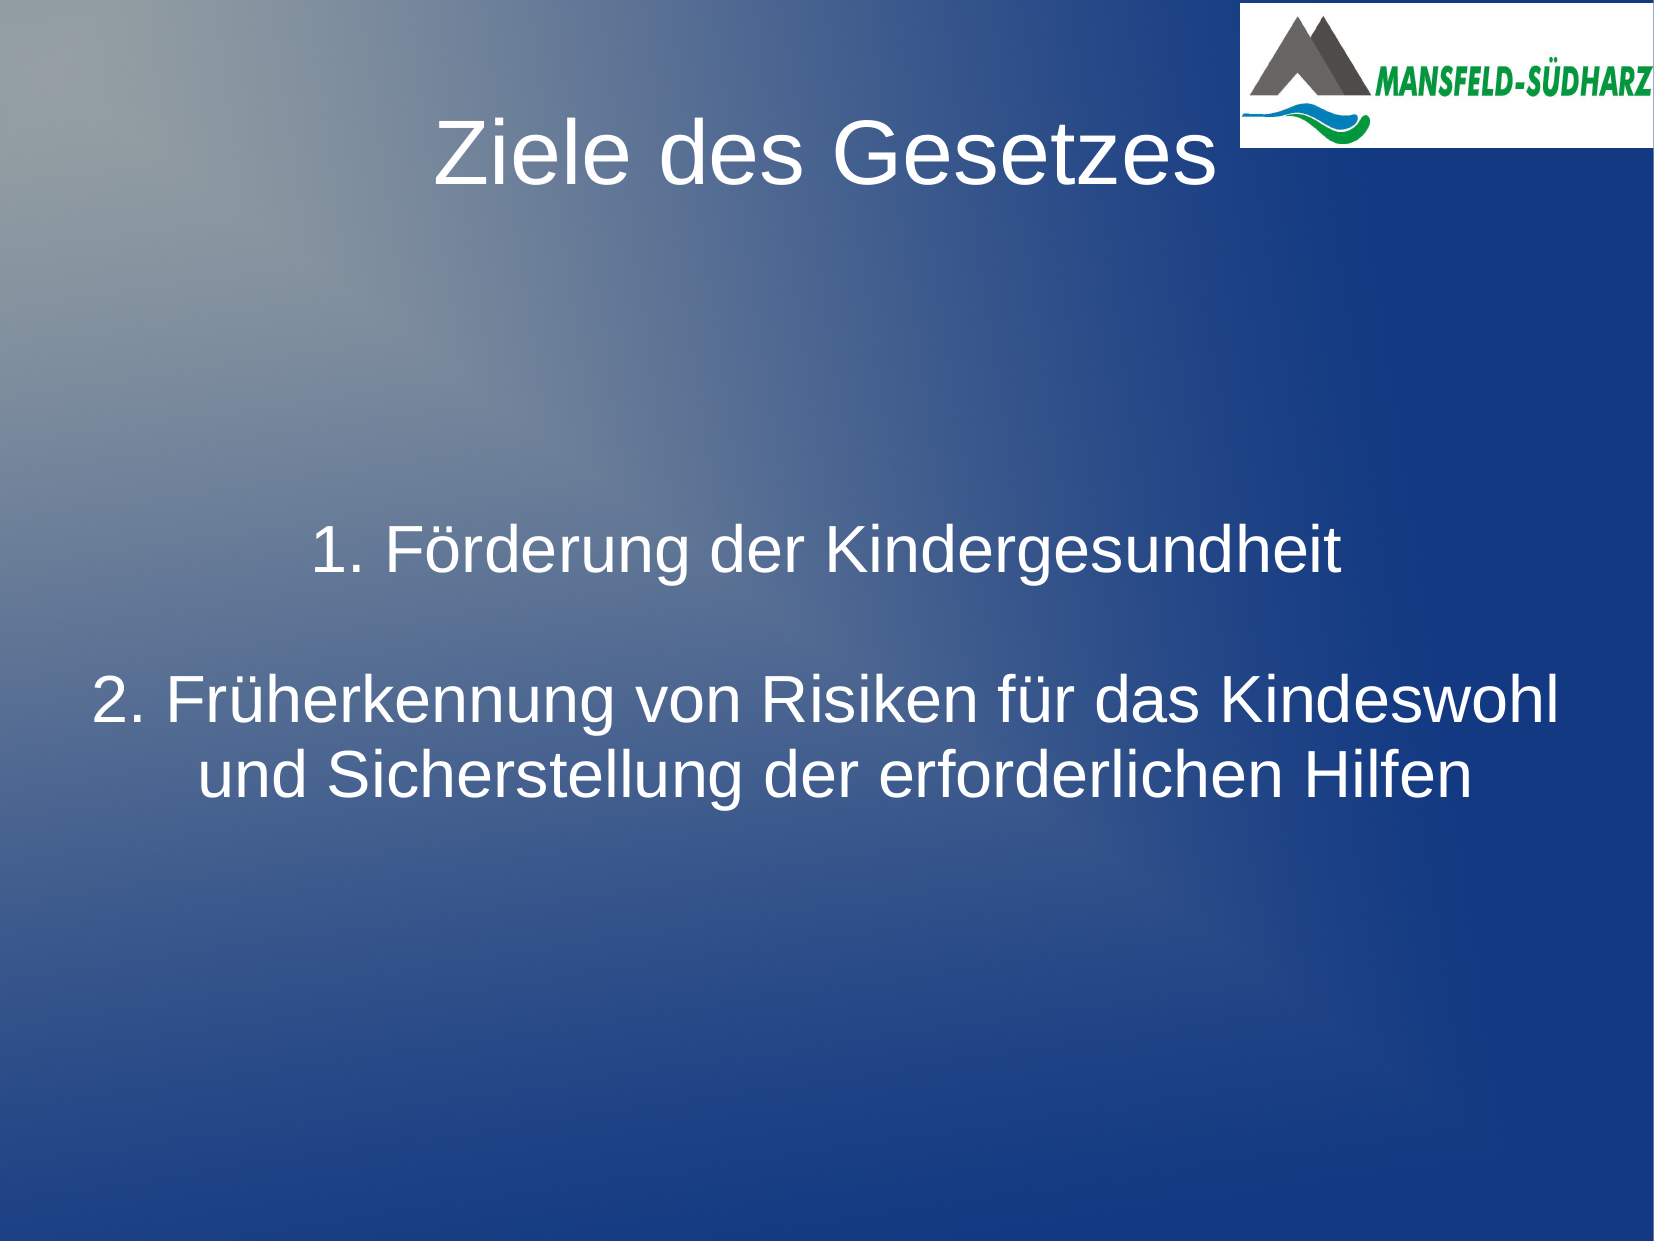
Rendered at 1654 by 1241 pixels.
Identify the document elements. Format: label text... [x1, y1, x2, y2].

subtitle 1. Förderung der Kindergesundheit 2. Früherkennung von Risiken für das Kindeswohl und Sicherstellung der erforderlichen Hilfen [82, 297, 1571, 1102]
title Ziele des Gesetzes [82, 56, 1571, 250]
picture [0, 0, 1654, 1241]
